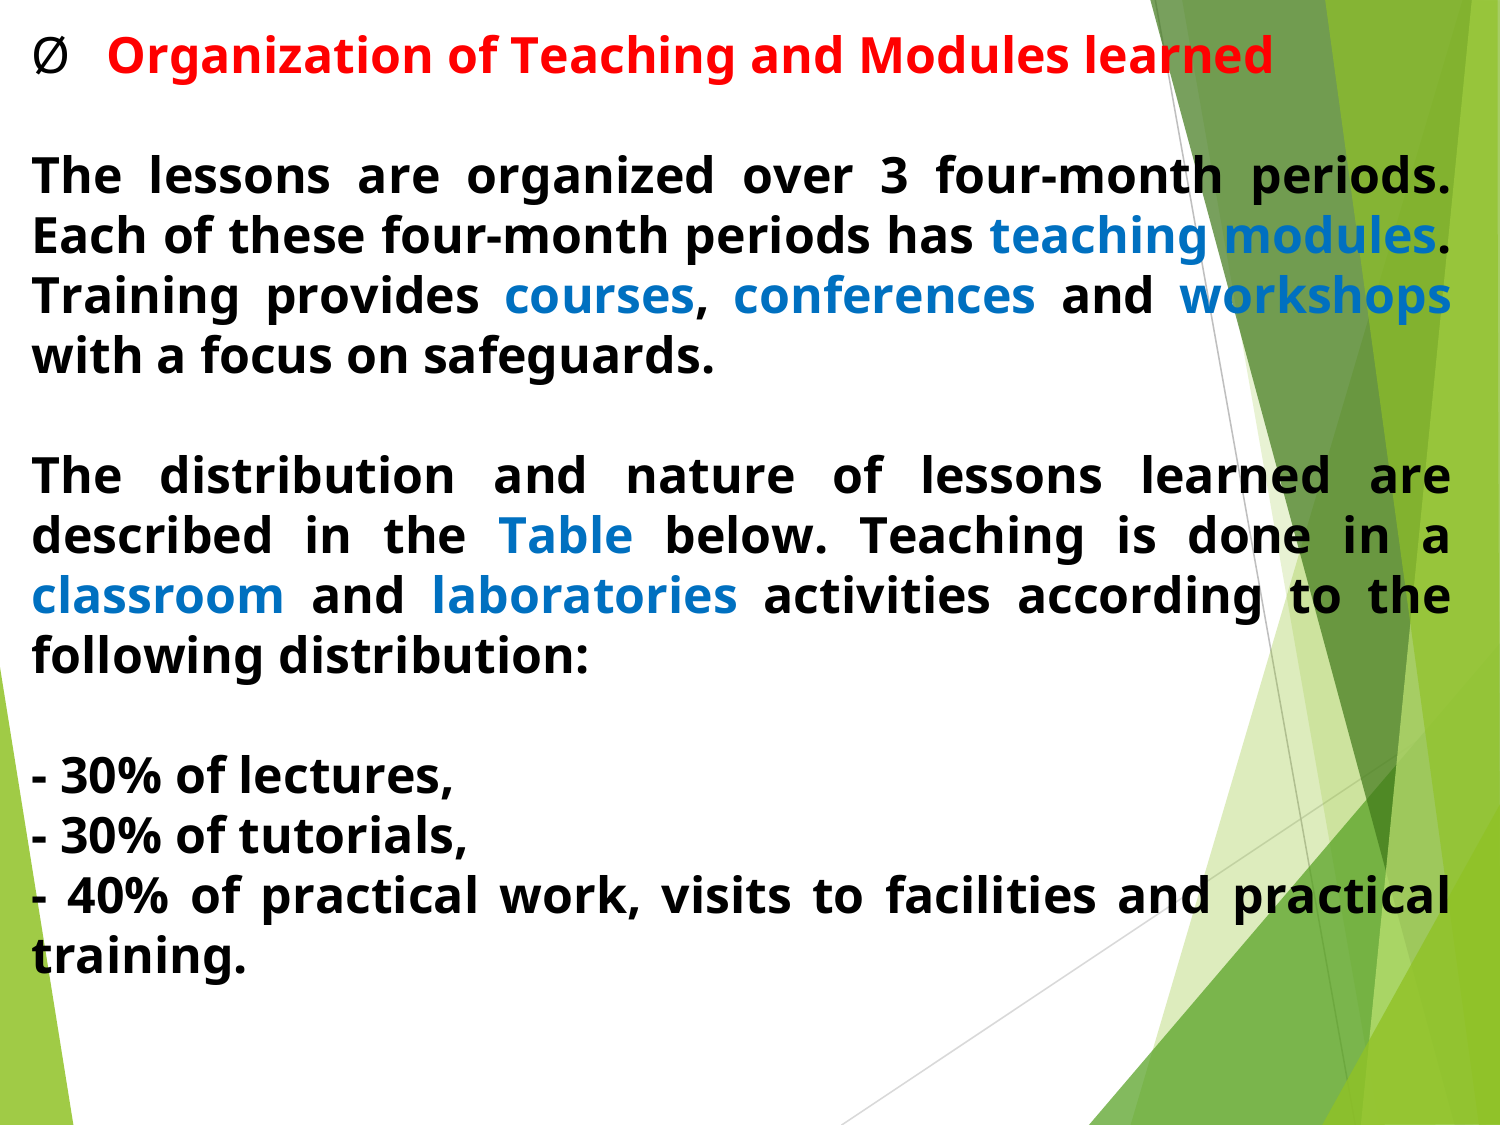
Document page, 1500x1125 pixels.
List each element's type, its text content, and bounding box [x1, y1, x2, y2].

text_box Organization of Teaching and Modules learned The lessons are organized over 3 four-month periods. Each of these four-month periods has teaching modules. Training provides courses, conferences and workshops with a focus on safeguards. The distribution and nature of lessons learned are described in the Table below. Teaching is done in a classroom and laboratories activities according to the following distribution: - 30% of lectures, - 30% of tutorials, - 40% of practical work, visits to facilities and practical training. [16, 16, 1479, 991]
